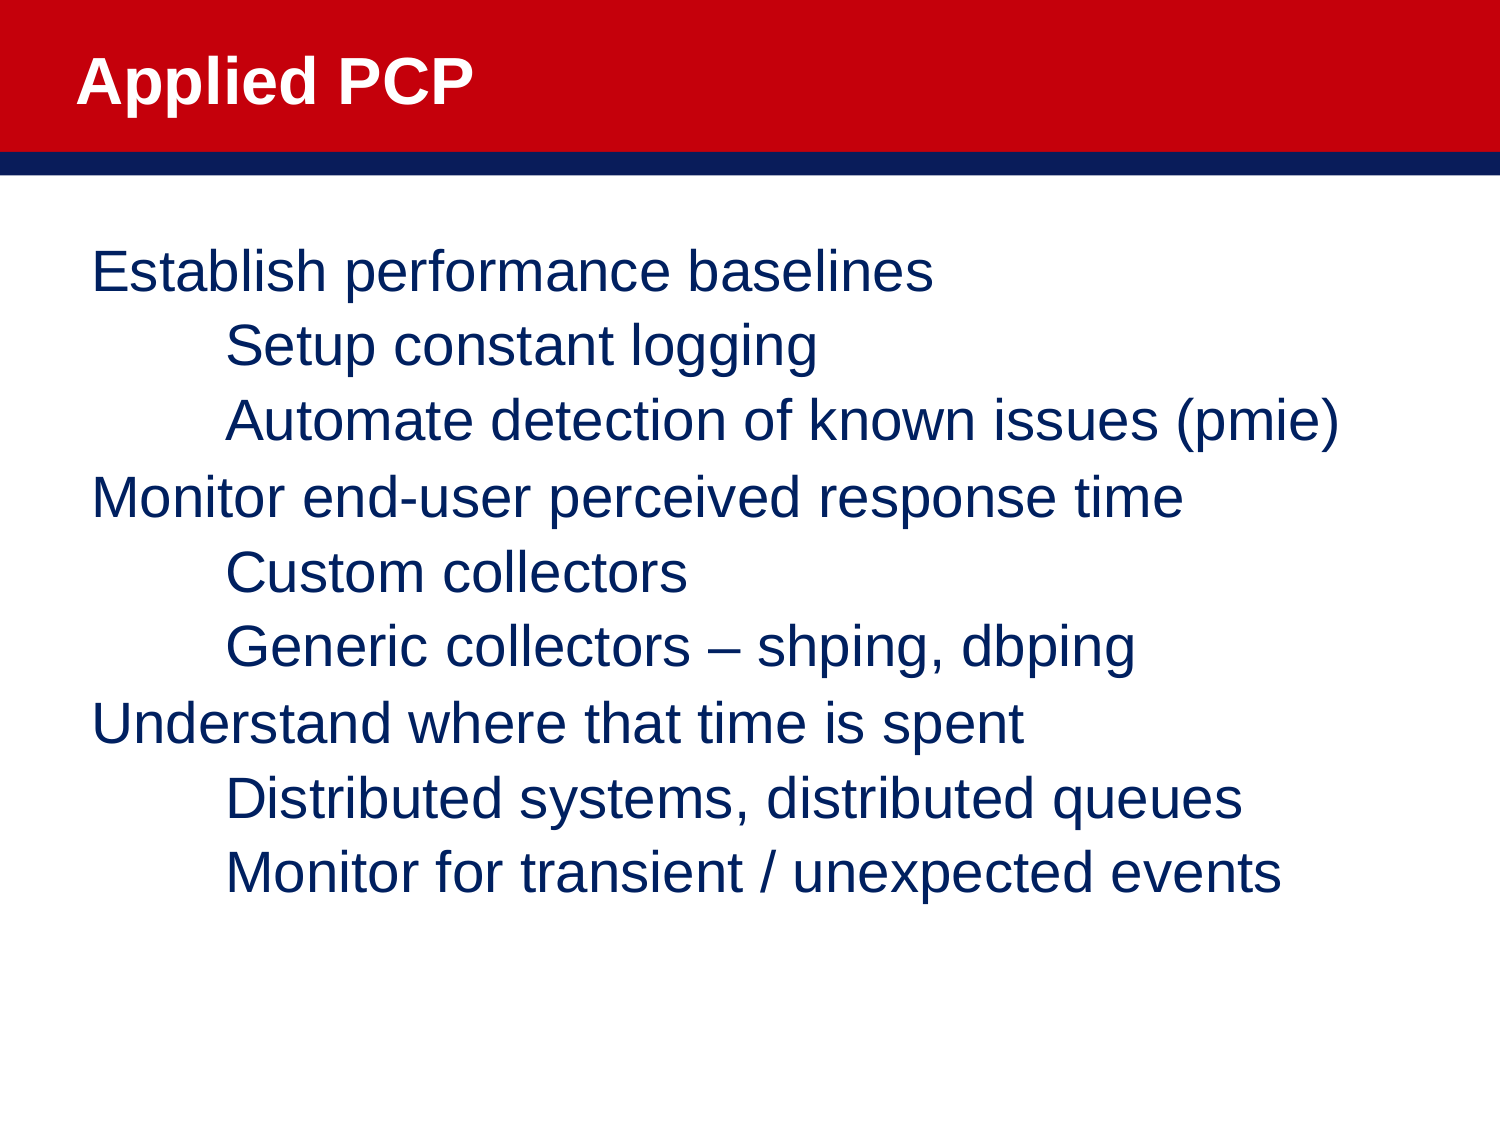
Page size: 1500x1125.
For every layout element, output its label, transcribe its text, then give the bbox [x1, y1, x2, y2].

list Establish performance baselines Setup constant logging Automate detection of known issues (pmie)‏ Monitor end-user perceived response time Custom collectors Generic collectors – shping, dbping Understand where that time is spent Distributed systems, distributed queues Monitor for transient / unexpected events [75, 238, 1425, 1033]
title Applied PCP [75, 5, 1425, 158]
